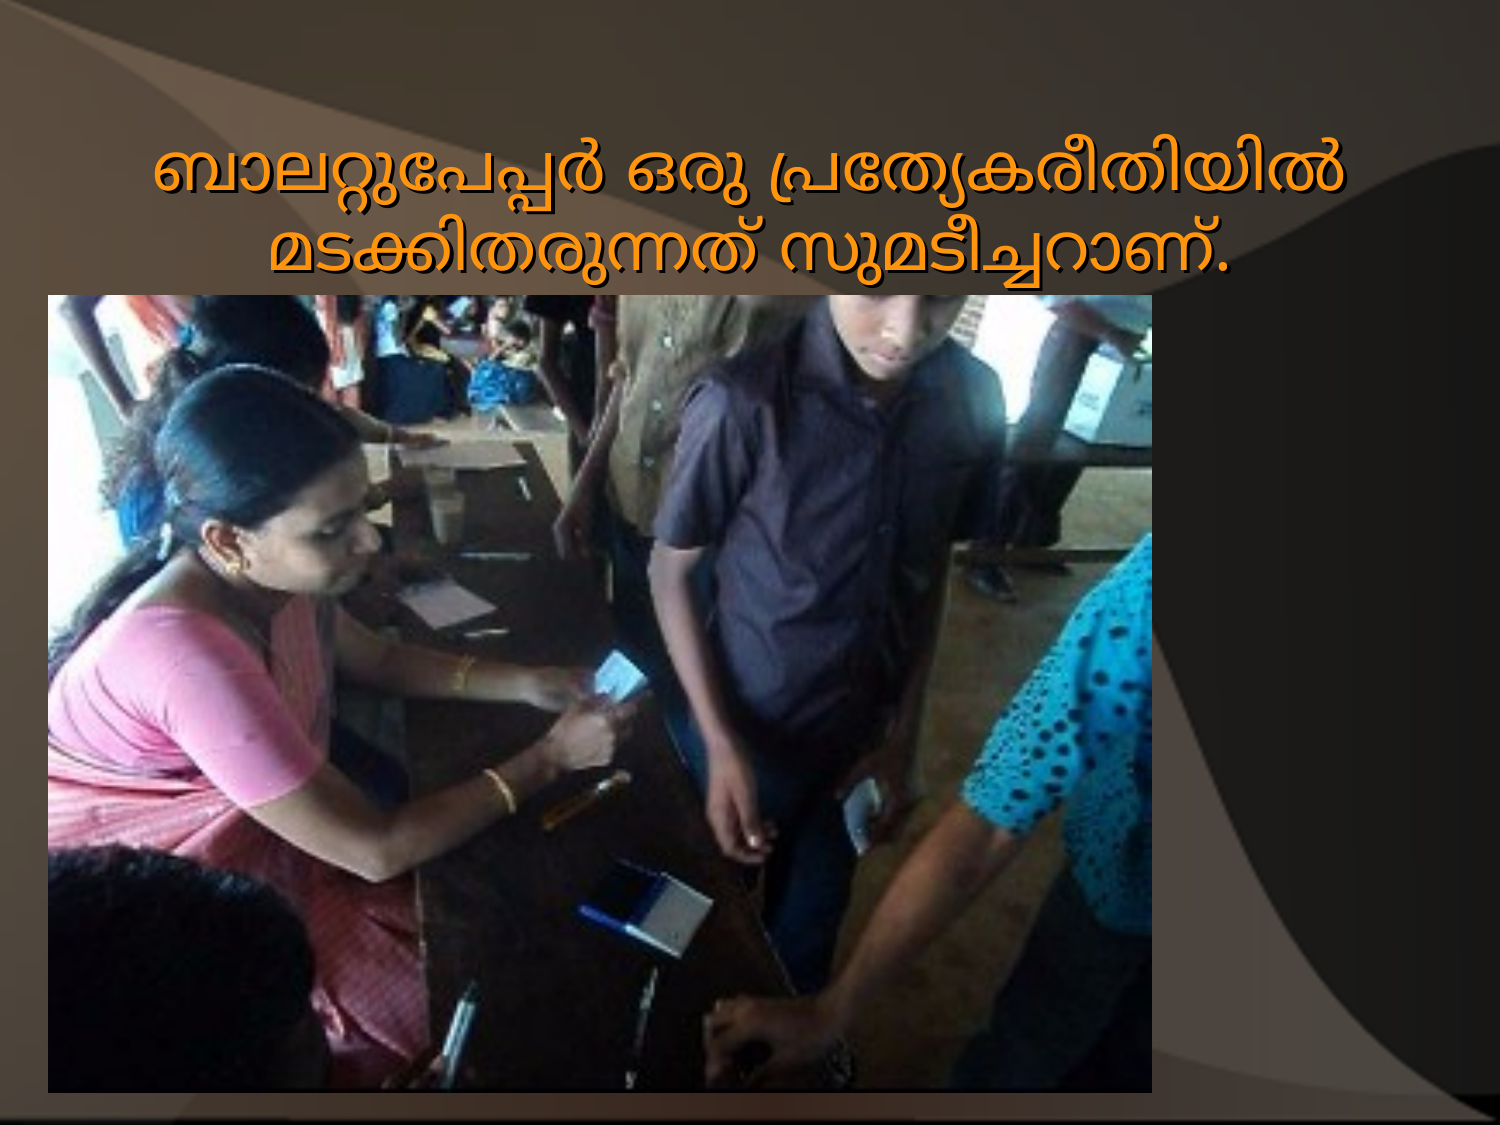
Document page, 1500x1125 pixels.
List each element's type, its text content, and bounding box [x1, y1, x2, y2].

text_box ബാലറ്റുപേപ്പര്‍ ഒരു പ്രത്യേകരീതിയില്‍ മടക്കിതരുന്നത് സുമടീച്ചറാണ്. [75, 52, 1426, 355]
picture [0, 0, 1500, 1125]
